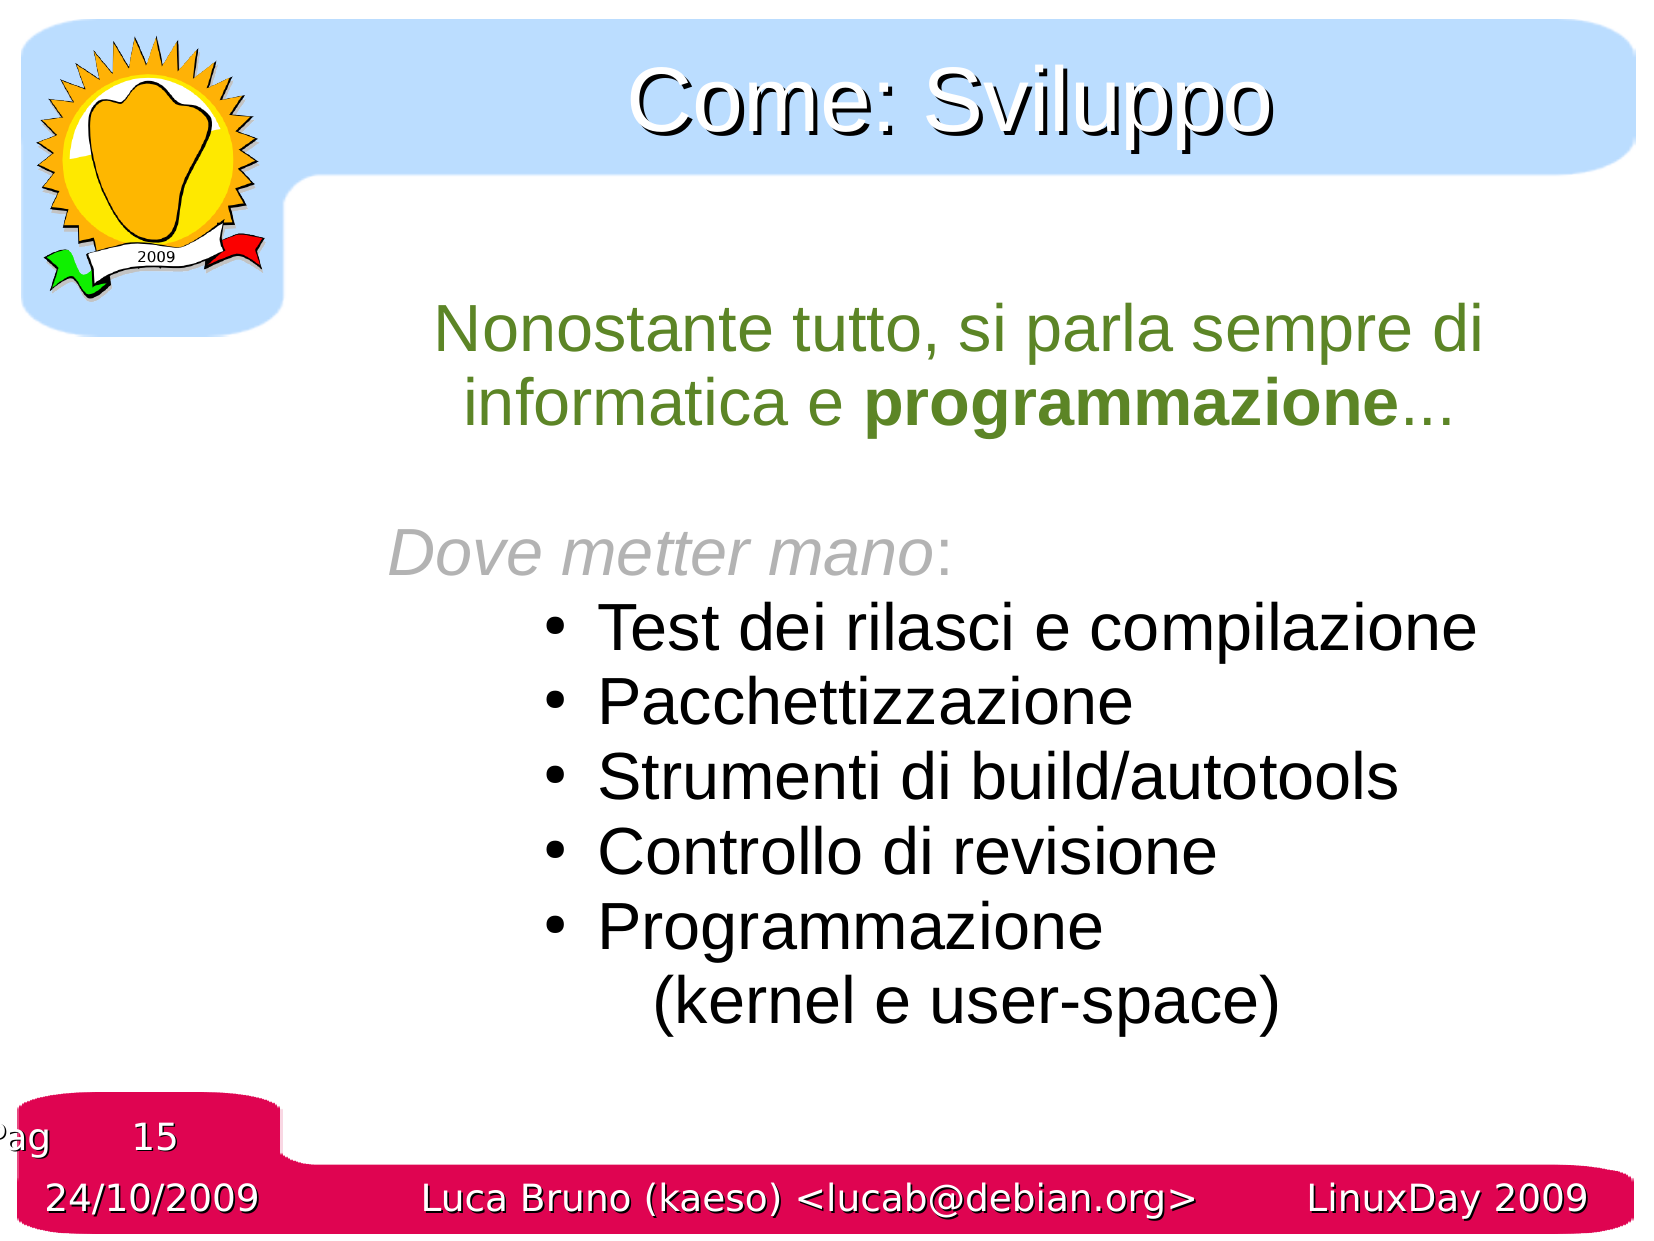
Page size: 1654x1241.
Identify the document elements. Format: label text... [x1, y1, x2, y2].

picture [17, 1092, 1634, 1234]
subtitle Nonostante tutto, si parla sempre di informatica e programmazione... Dove metter mano: Test dei rilasci e compilazione Pacchettizzazione Strumenti di build/autotools Controllo di revisione Programmazione (kernel e user-space) [295, 206, 1625, 1123]
text_box 24/10/2009 [29, 1169, 284, 1241]
picture [21, 19, 1636, 337]
title Come: Sviluppo [265, 3, 1636, 196]
text_box Pag <number> [46, 1108, 278, 1182]
picture [35, 1133, 44, 1147]
text_box Luca Bruno (kaeso) <lucab@debian.org> LinuxDay 2009 [405, 1169, 1604, 1241]
